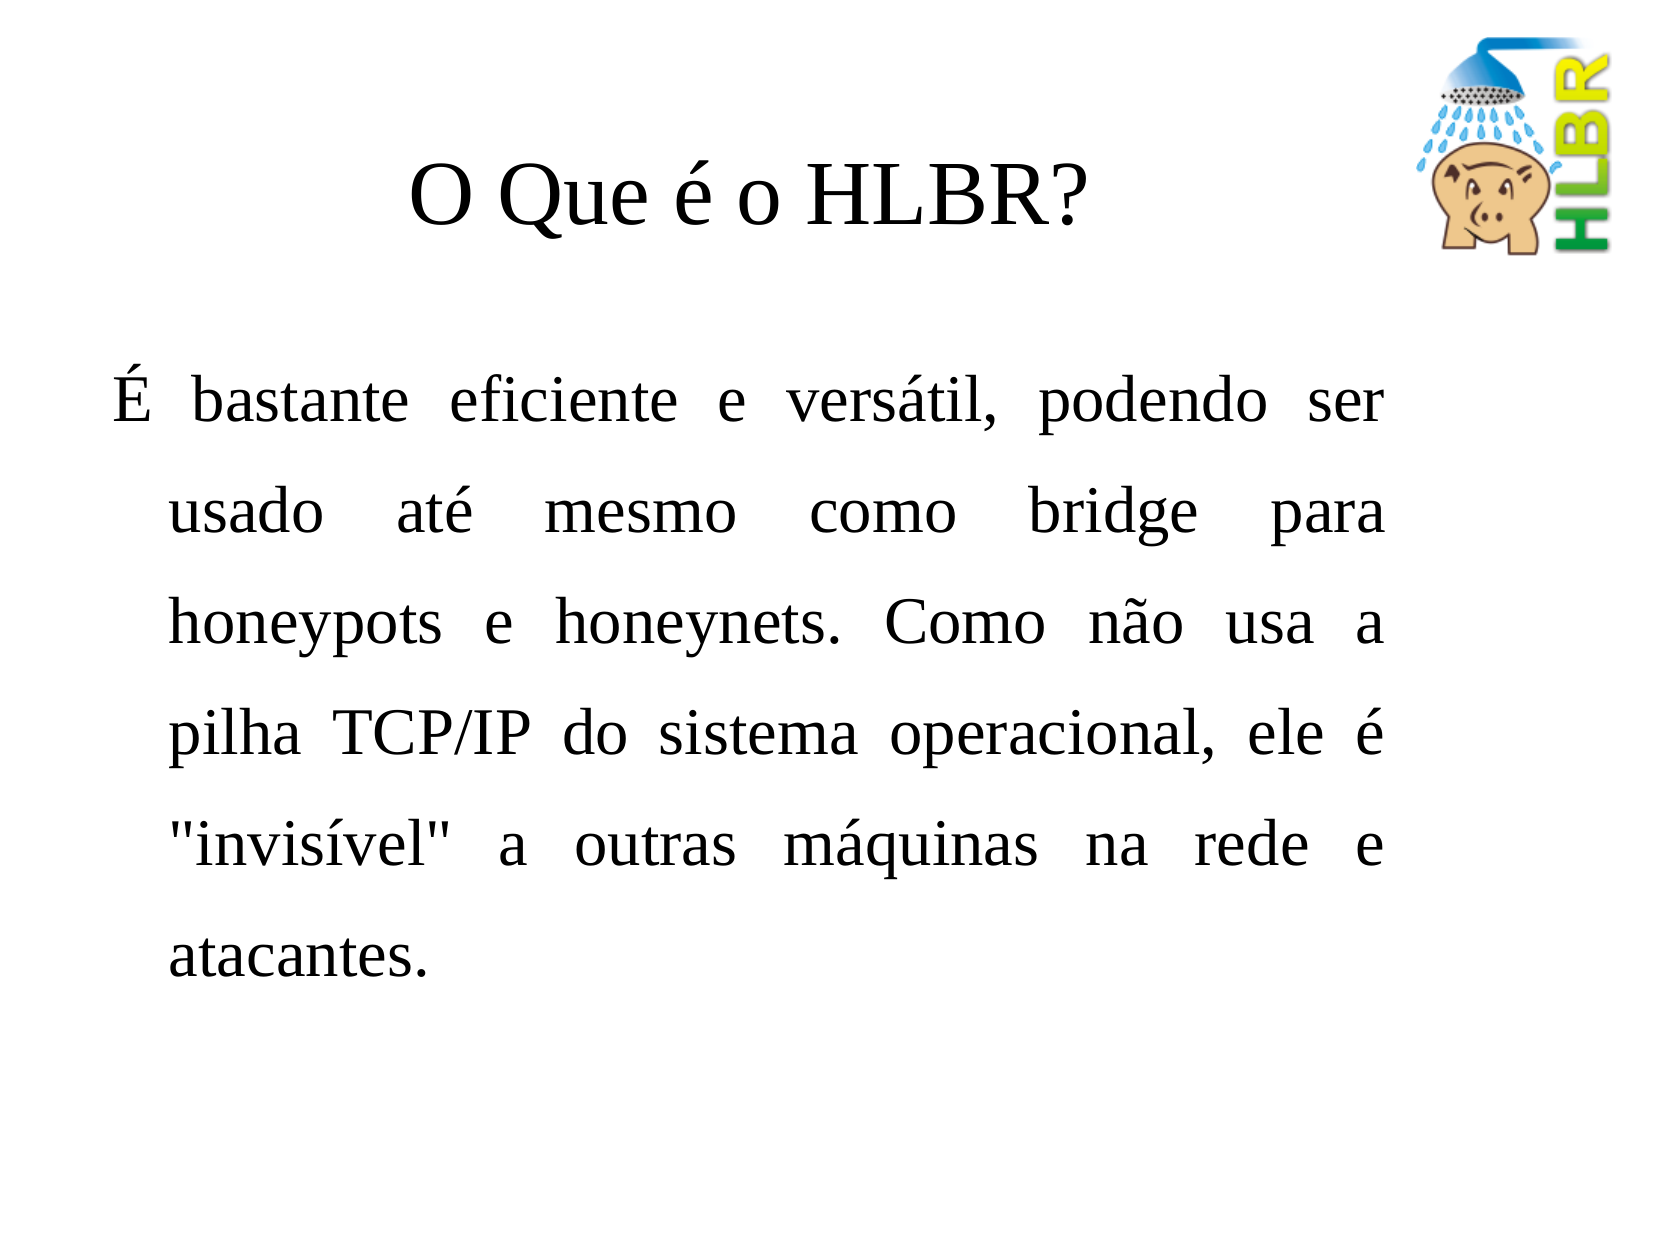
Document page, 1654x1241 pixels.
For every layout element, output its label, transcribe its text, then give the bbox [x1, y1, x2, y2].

title O Que é o HLBR? [112, 83, 1388, 305]
list É bastante eficiente e versátil, podendo ser usado até mesmo como bridge para honeypots e honeynets. Como não usa a pilha TCP/IP do sistema operacional, ele é "invisível" a outras máquinas na rede e atacantes. [112, 324, 1388, 1006]
picture [1416, 37, 1612, 260]
